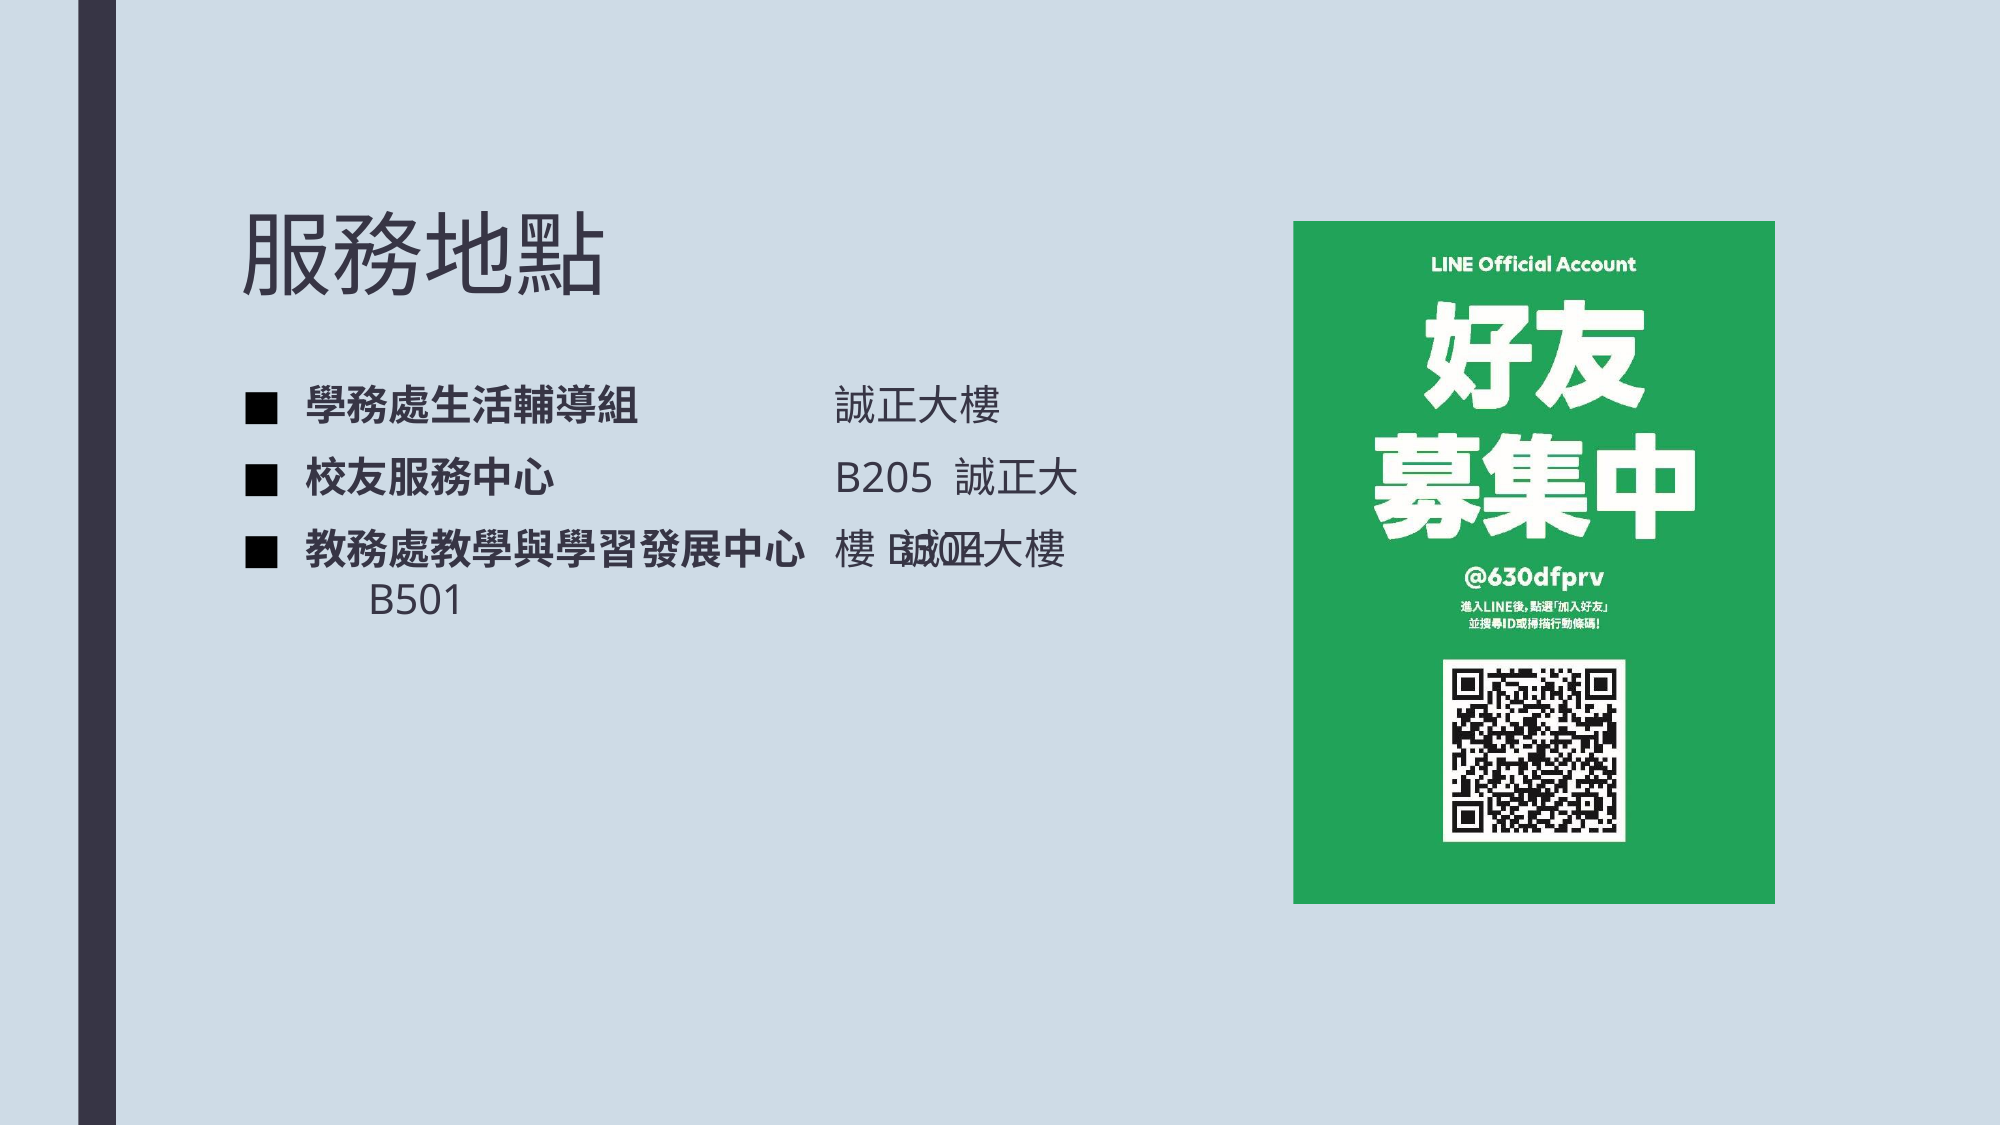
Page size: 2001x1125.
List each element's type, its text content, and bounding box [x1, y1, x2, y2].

text_box 誠正大樓B205 誠正大樓B304 [832, 354, 1103, 503]
text_box [1293, 222, 1775, 903]
title 服務地點 [237, 195, 610, 310]
text_box 學務處生活輔導組 校友服務中心 [237, 354, 640, 503]
text_box 教務處教學與學習發展中心 誠正大樓B501 [237, 520, 1101, 575]
